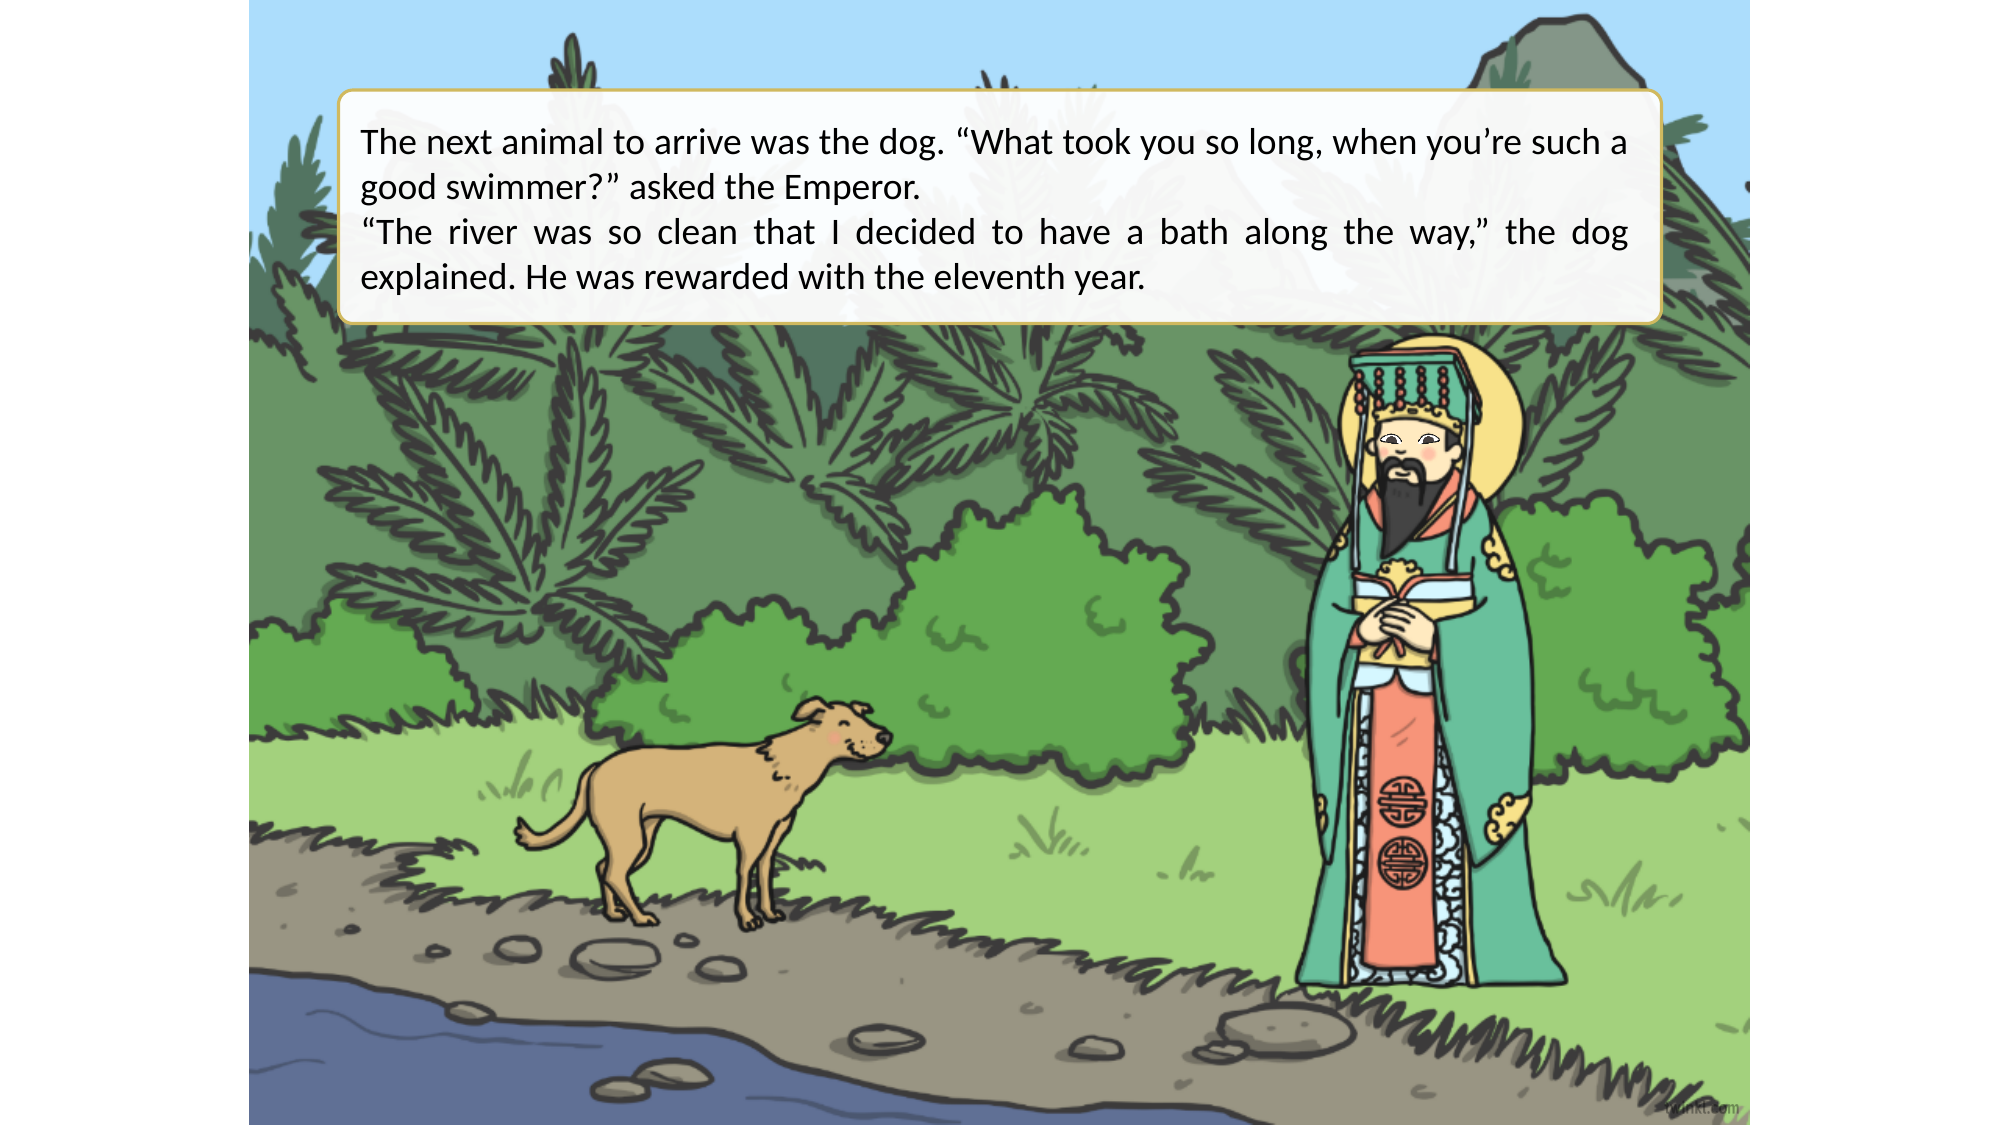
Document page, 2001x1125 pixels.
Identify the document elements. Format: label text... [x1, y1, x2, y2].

picture [249, 0, 1750, 1125]
text_box The next animal to arrive was the dog. “What took you so long, when you’re such a good swimmer?” asked the Emperor. “The river was so clean that I decided to have a bath along the way,” the dog explained. He was rewarded with the eleventh year. [338, 90, 1662, 324]
